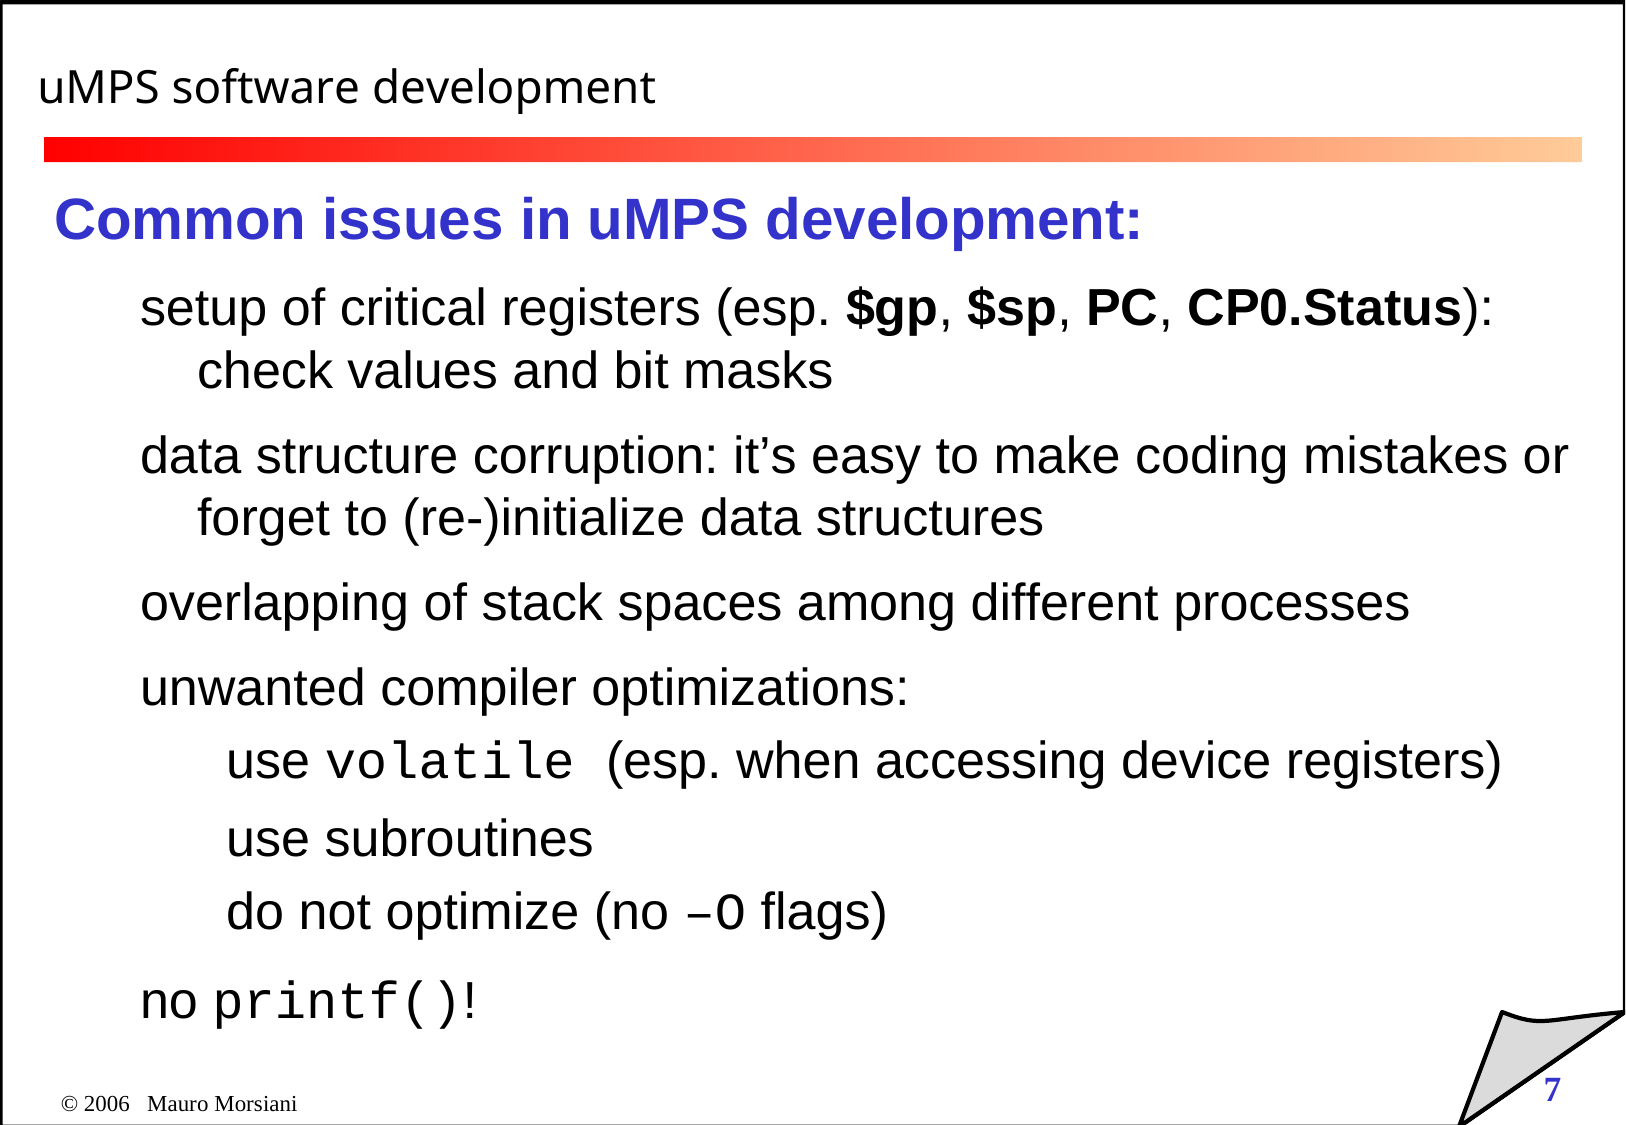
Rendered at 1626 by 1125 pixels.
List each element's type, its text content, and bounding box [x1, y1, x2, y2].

title uMPS software development [37, 44, 1588, 131]
list Common issues in uMPS development: setup of critical registers (esp. $gp, $sp, PC, CP0.Status): check values and bit masks data structure corruption: it’s easy to make coding mistakes or forget to (re-)initialize data structures overlapping of stack spaces among different processes unwanted compiler optimizations: use volatile (esp. when accessing device registers) use subroutines do not optimize (no –O flags) no printf()! [54, 187, 1571, 1091]
